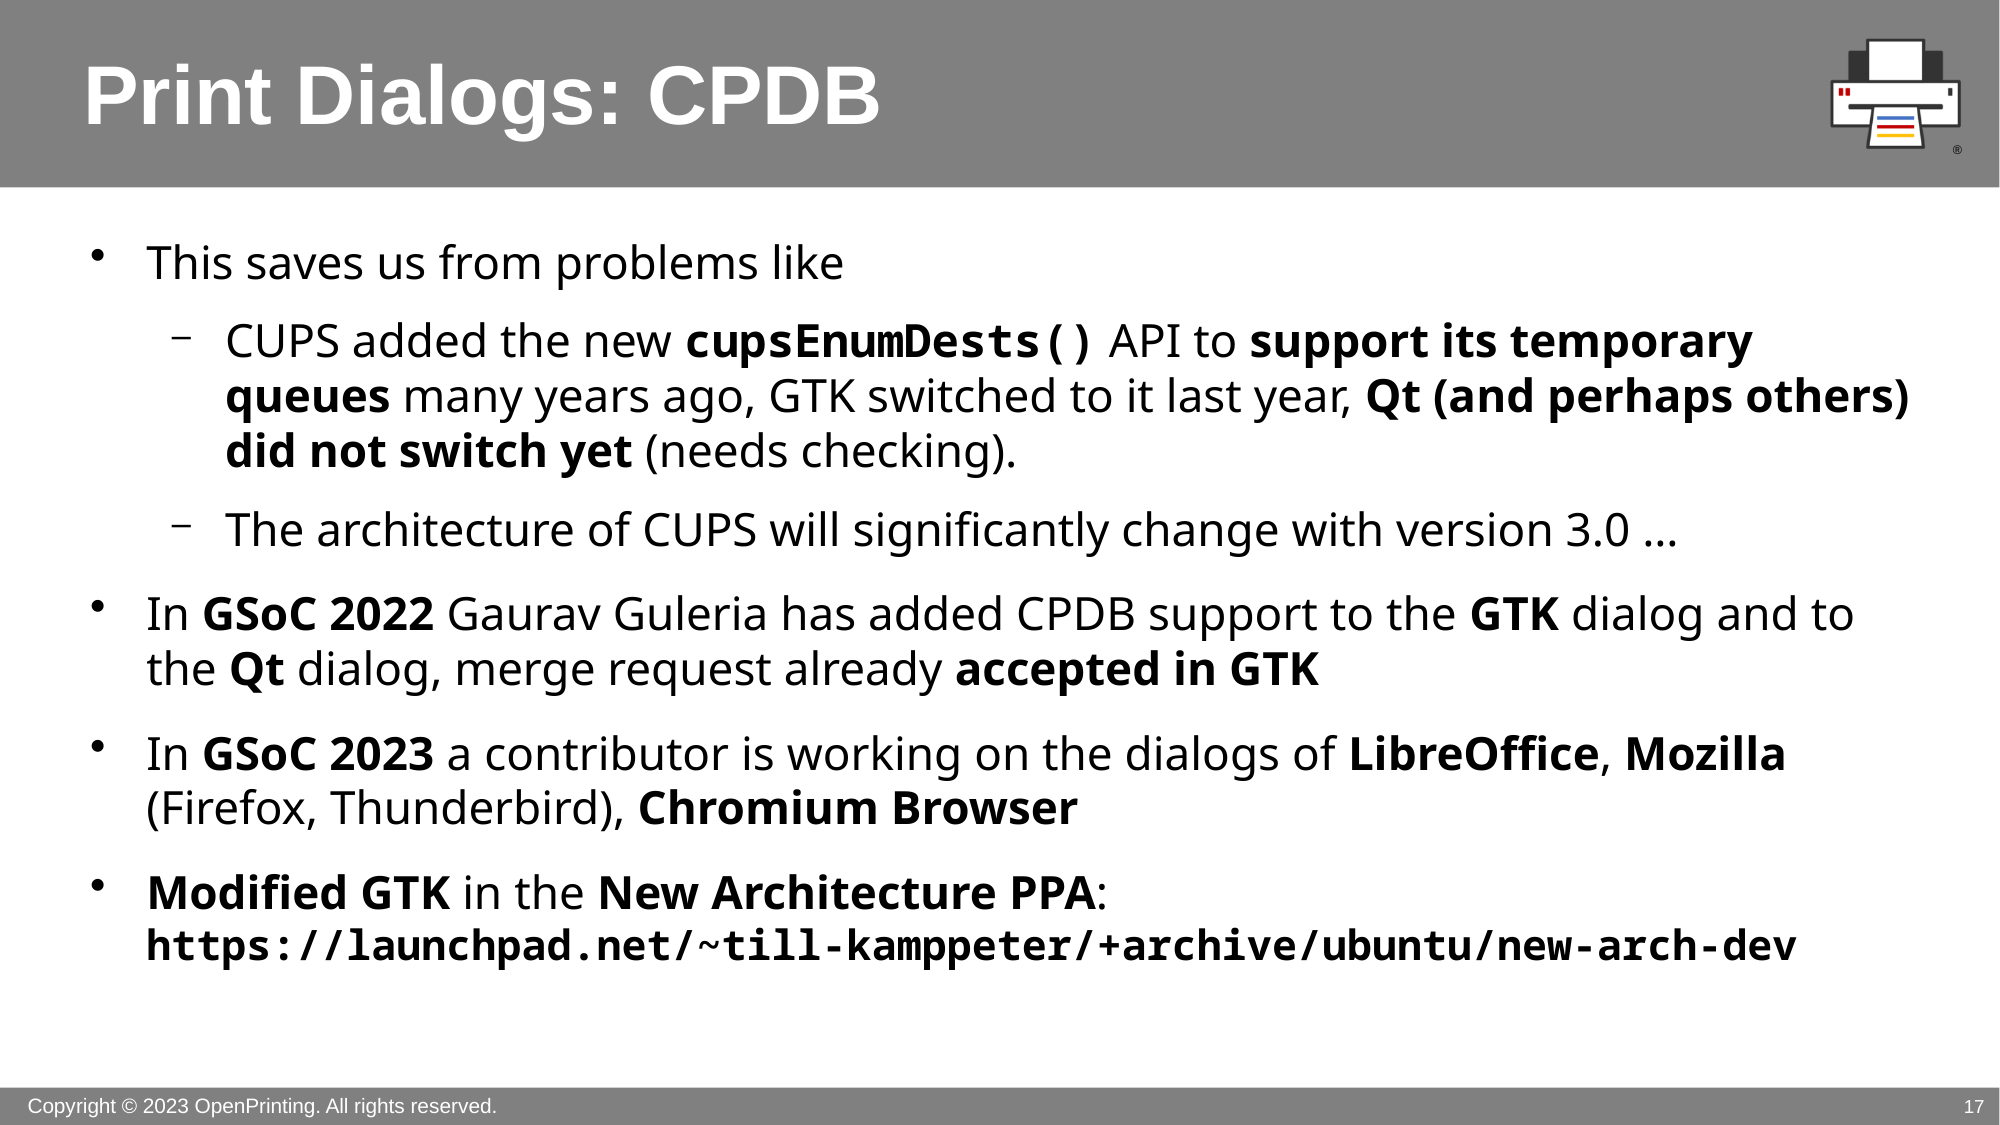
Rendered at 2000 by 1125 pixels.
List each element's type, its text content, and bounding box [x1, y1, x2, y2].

picture [1825, 33, 1966, 154]
list This saves us from problems like CUPS added the new cupsEnumDests() API to support its temporary queues many years ago, GTK switched to it last year, Qt (and perhaps others) did not switch yet (needs checking). The architecture of CUPS will significantly change with version 3.0 … In GSoC 2022 Gaurav Guleria has added CPDB support to the GTK dialog and to the Qt dialog, merge request already accepted in GTK In GSoC 2023 a contributor is working on the dialogs of LibreOffice, Mozilla (Firefox, Thunderbird), Chromium Browser Modified GTK in the New Architecture PPA: https://launchpad.net/~till-kamppeter/+archive/ubuntu/new-arch-dev [75, 224, 1936, 1067]
title Print Dialogs: CPDB [75, 7, 1786, 175]
